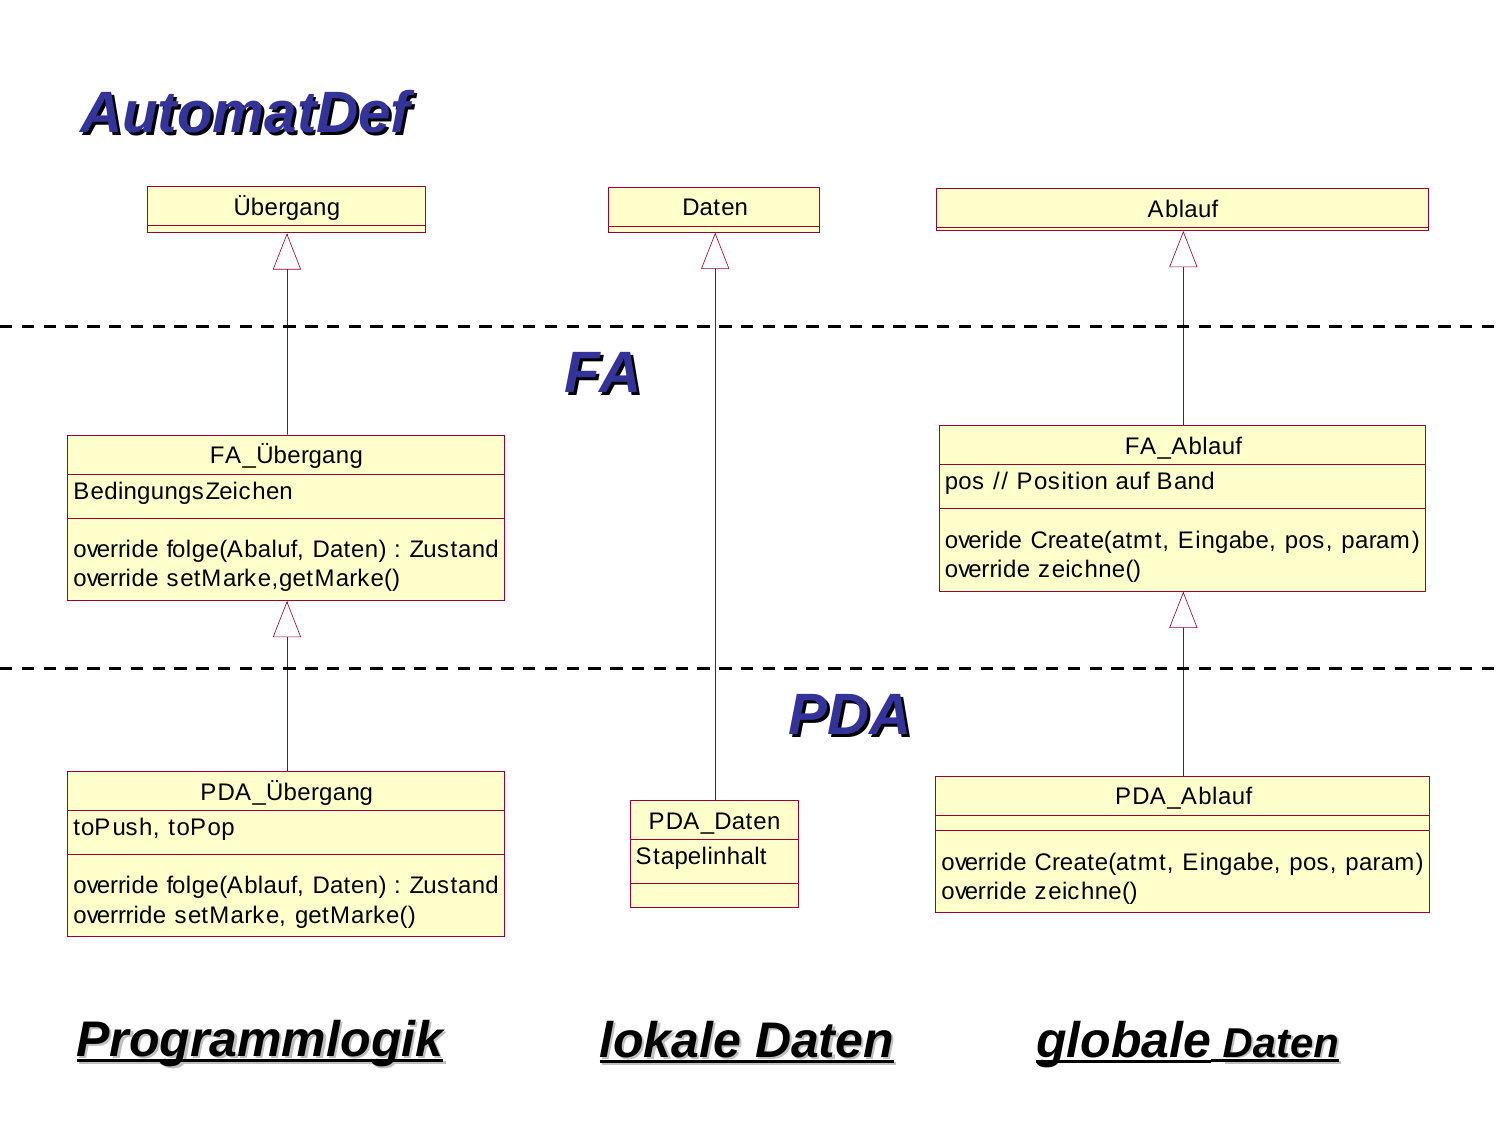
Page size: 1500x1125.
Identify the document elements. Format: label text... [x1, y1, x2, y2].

text_box FA [549, 326, 657, 412]
text_box lokale Daten [584, 999, 910, 1075]
text_box globale Daten [1021, 999, 1354, 1075]
text_box Programmlogik [61, 998, 459, 1074]
text_box PDA [774, 668, 927, 755]
picture [0, 148, 1500, 976]
text_box AutomatDef [65, 66, 426, 152]
